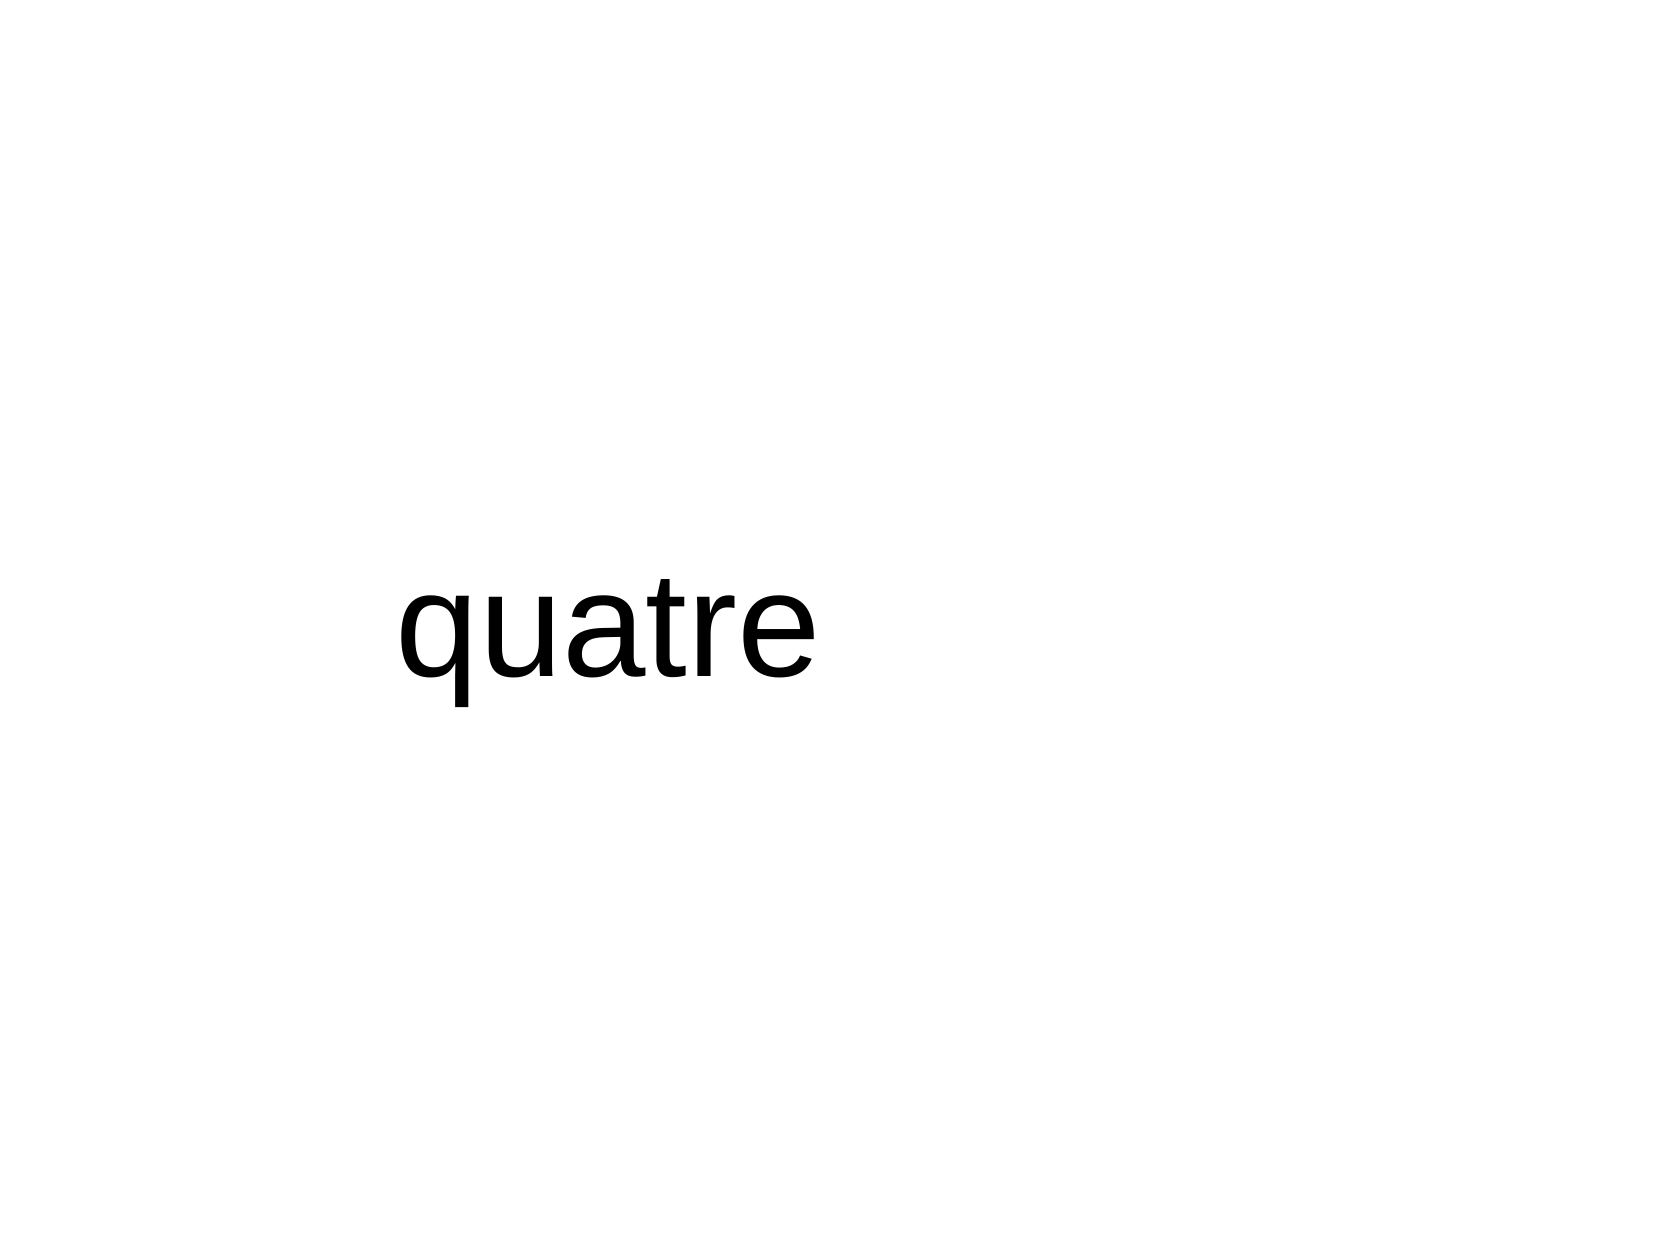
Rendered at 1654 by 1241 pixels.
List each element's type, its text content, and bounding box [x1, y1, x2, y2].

text_box quatre [380, 533, 1279, 717]
